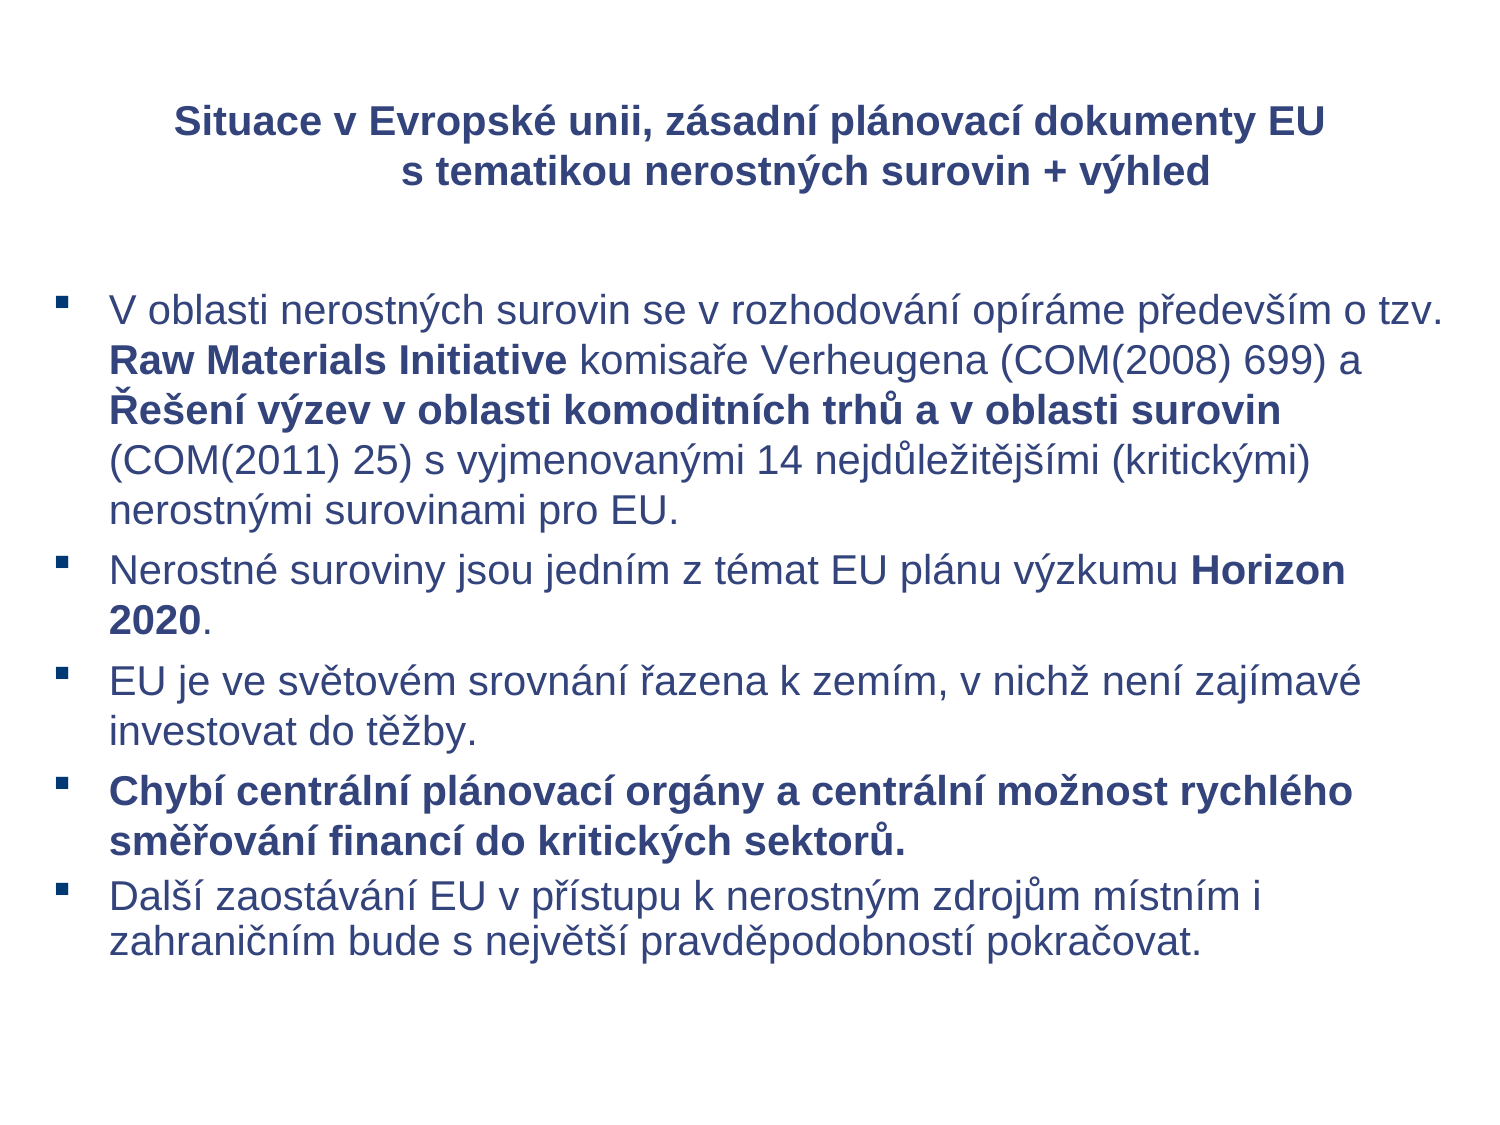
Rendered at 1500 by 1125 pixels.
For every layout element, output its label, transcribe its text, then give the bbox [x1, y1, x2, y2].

list V oblasti nerostných surovin se v rozhodování opíráme především o tzv. Raw Materials Initiative komisaře Verheugena (COM(2008) 699) a Řešení výzev v oblasti komoditních trhů a v oblasti surovin (COM(2011) 25) s vyjmenovanými 14 nejdůležitějšími (kritickými) nerostnými surovinami pro EU. Nerostné suroviny jsou jedním z témat EU plánu výzkumu Horizon 2020. EU je ve světovém srovnání řazena k zemím, v nichž není zajímavé investovat do těžby. Chybí centrální plánovací orgány a centrální možnost rychlého směřování financí do kritických sektorů. Další zaostávání EU v přístupu k nerostným zdrojům místním i zahraničním bude s největší pravděpodobností pokračovat. [37, 275, 1463, 1033]
title Situace v Evropské unii, zásadní plánovací dokumenty EU s tematikou nerostných surovin + výhled [112, 49, 1388, 238]
